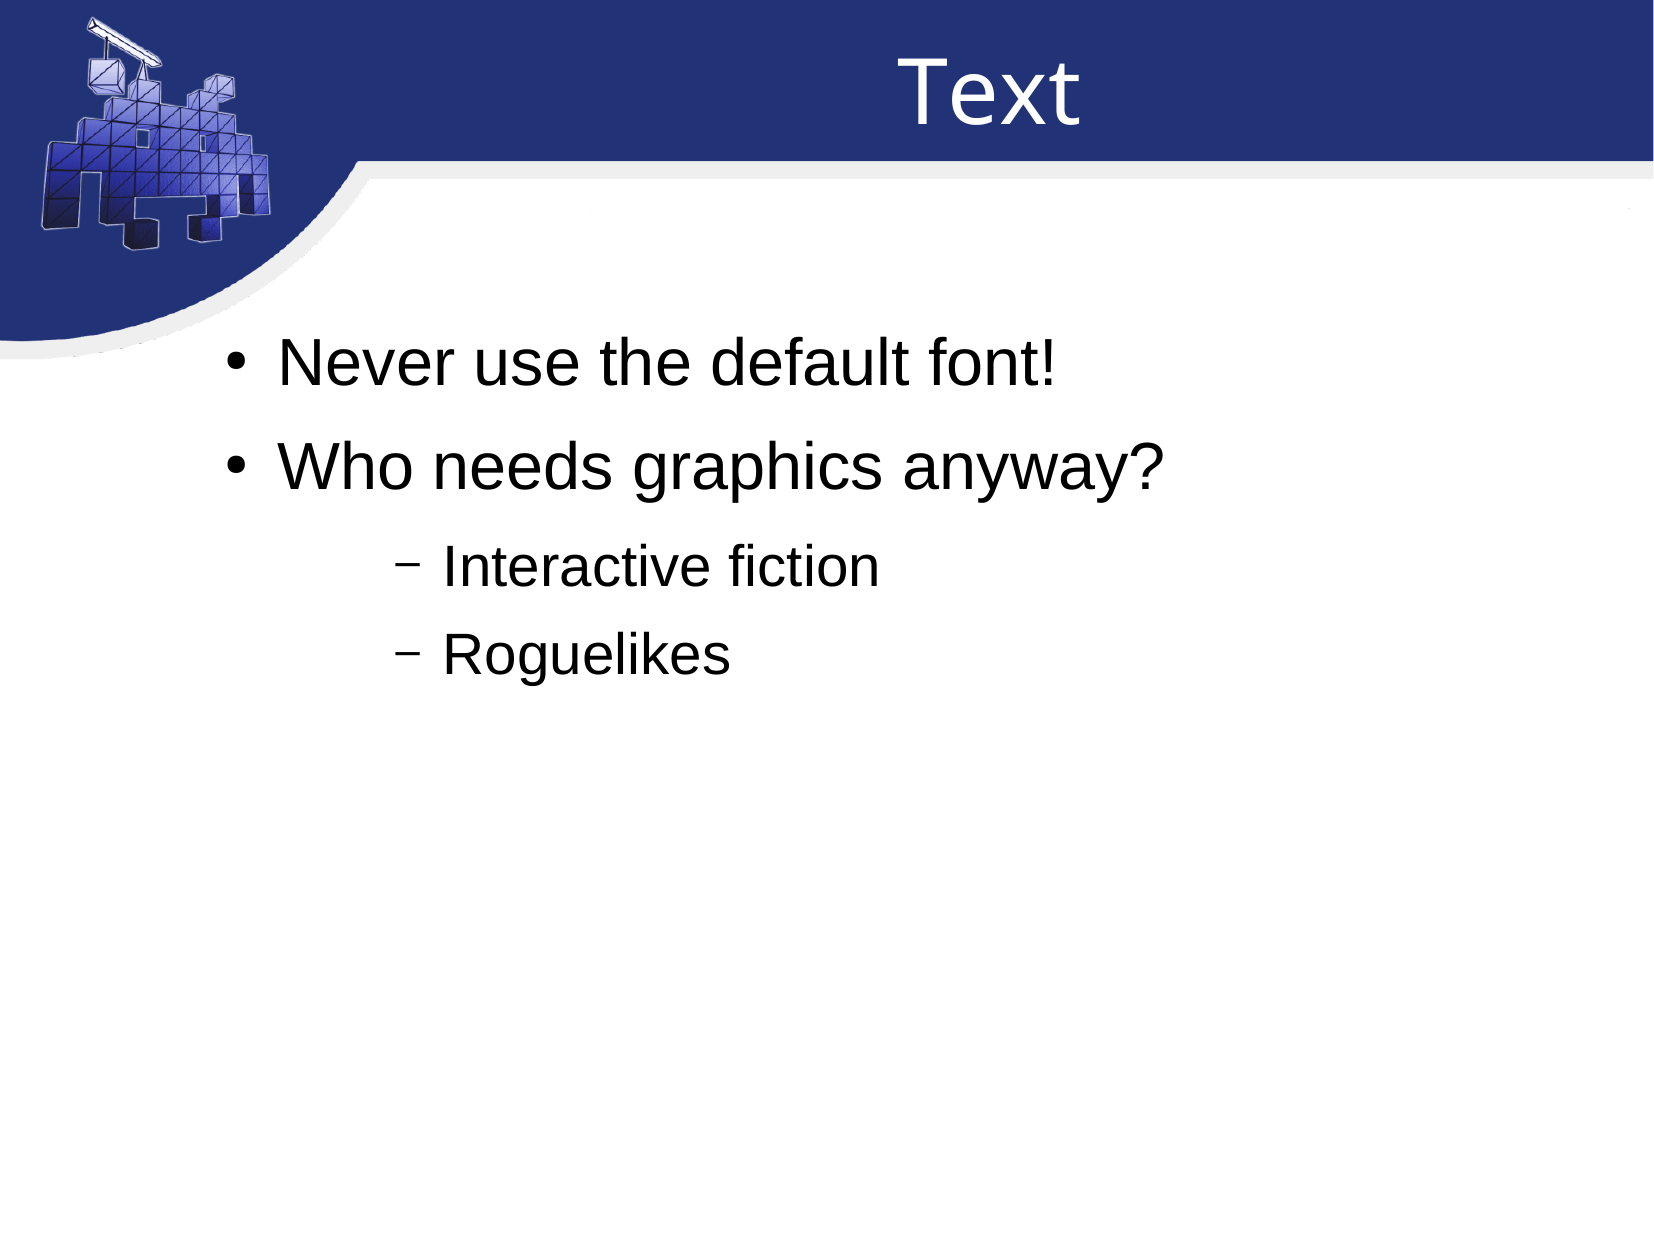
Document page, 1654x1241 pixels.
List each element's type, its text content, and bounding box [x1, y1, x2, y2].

picture [0, 0, 1654, 443]
list Never use the default font! Who needs graphics anyway? Interactive fiction Roguelikes [206, 324, 1595, 1078]
title Text [354, 35, 1625, 142]
